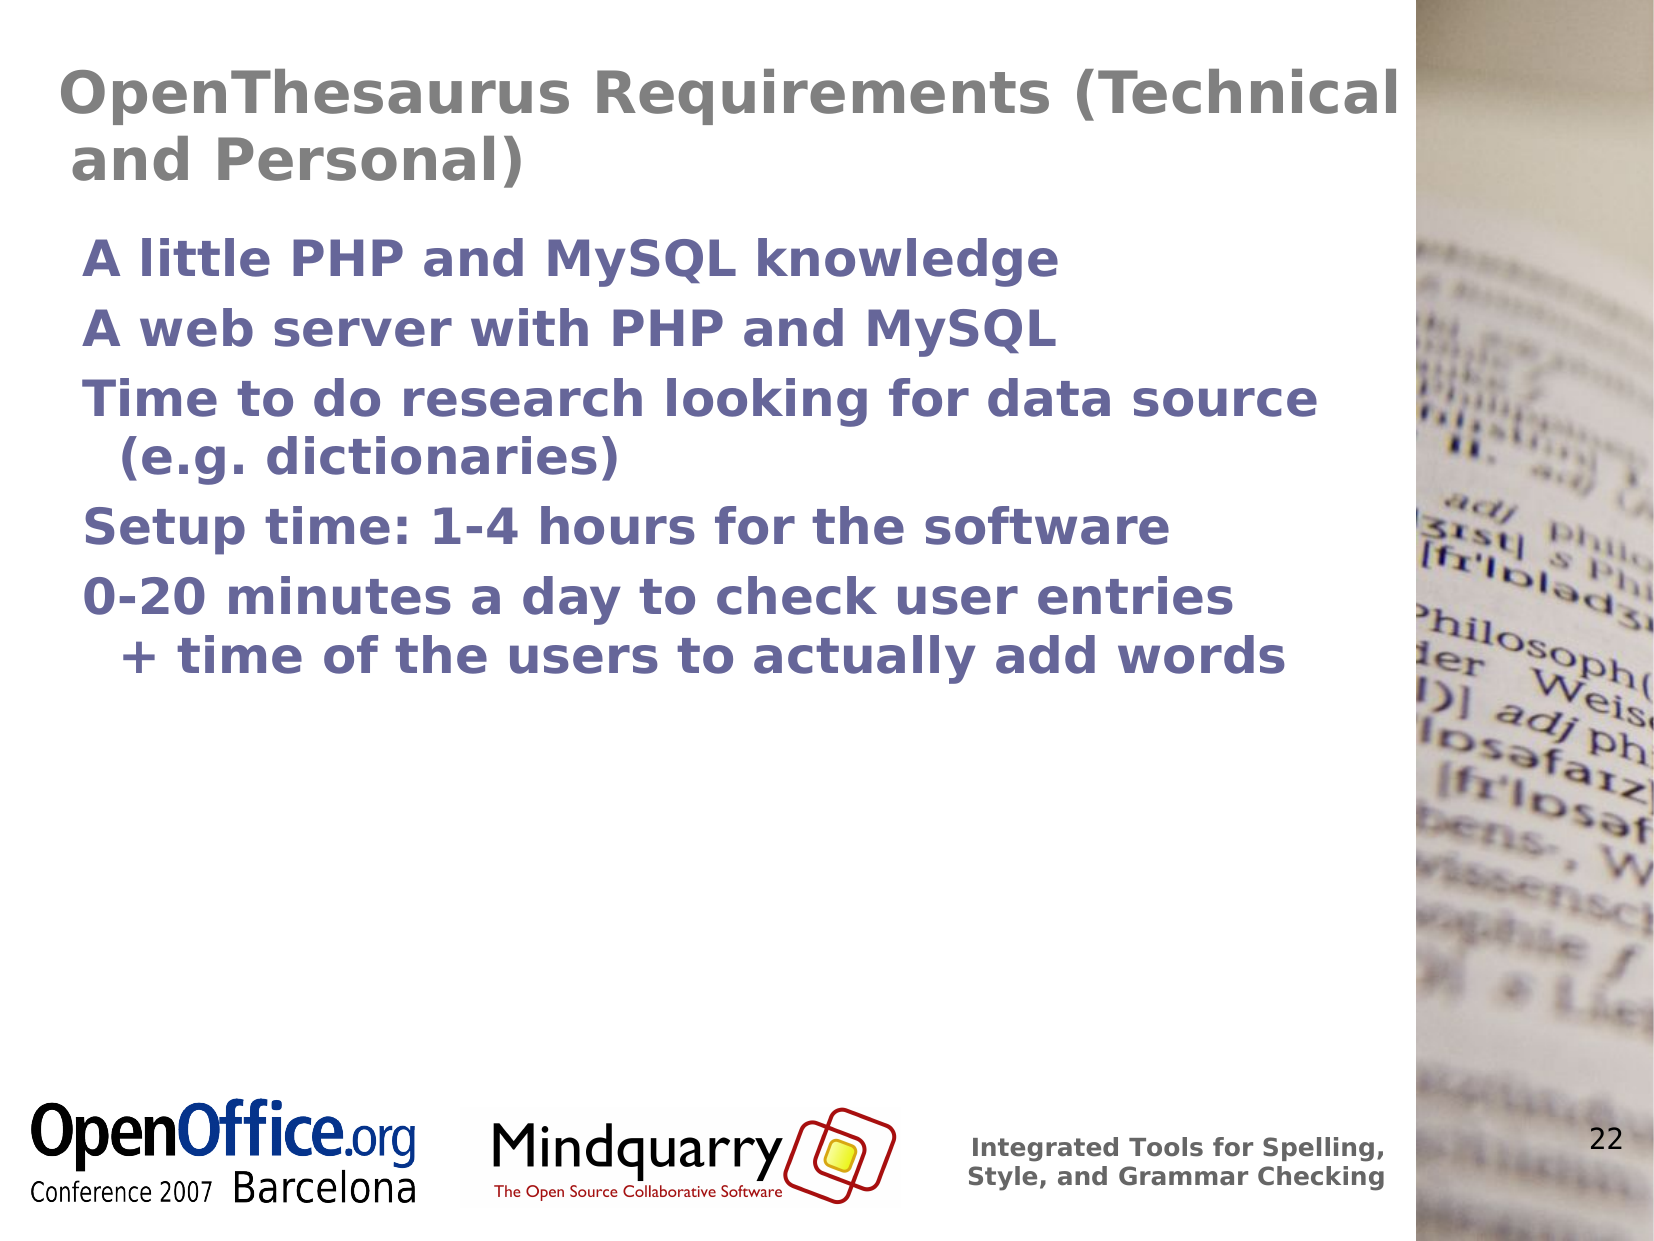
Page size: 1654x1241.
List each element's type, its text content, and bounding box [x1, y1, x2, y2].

list OpenThesaurus Requirements (Technical and Personal) A little PHP and MySQL knowledge A web server with PHP and MySQL Time to do research looking for data source (e.g. dictionaries) Setup time: 1-4 hours for the software 0-20 minutes a day to check user entries + time of the users to actually add words [59, 59, 1418, 931]
picture [31, 1098, 415, 1203]
picture [1416, 0, 1654, 1241]
picture [460, 1107, 901, 1208]
